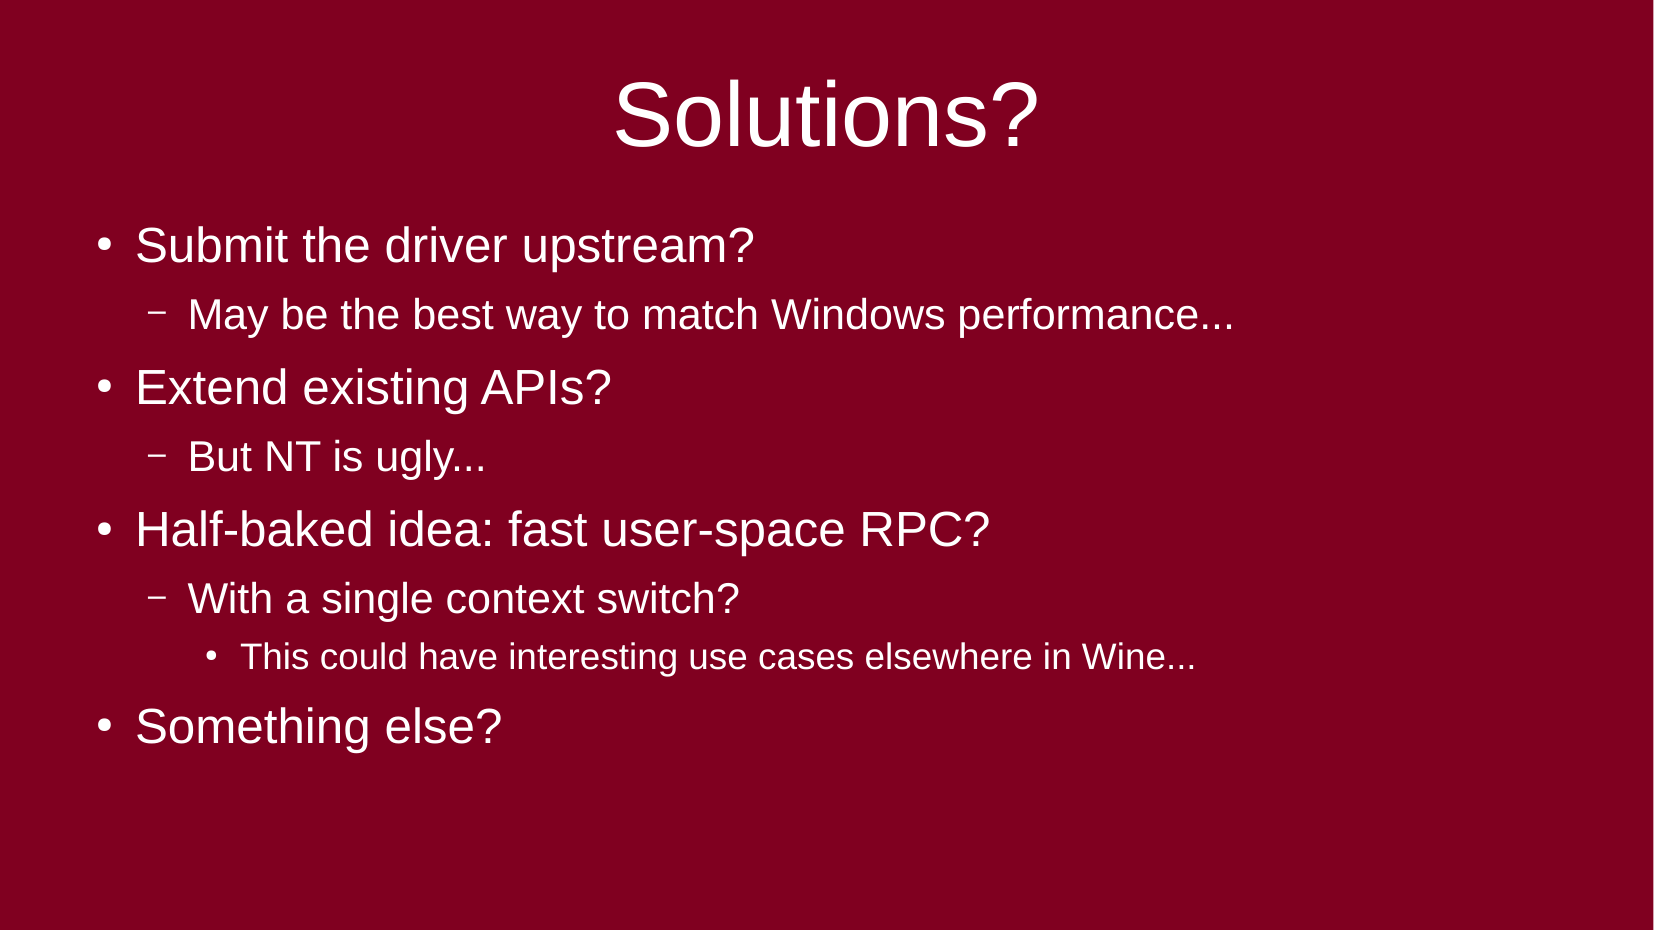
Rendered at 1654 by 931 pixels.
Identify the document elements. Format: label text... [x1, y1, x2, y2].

list Submit the driver upstream? May be the best way to match Windows performance... Extend existing APIs? But NT is ugly... Half-baked idea: fast user-space RPC? With a single context switch? This could have interesting use cases elsewhere in Wine... Something else? [82, 217, 1571, 758]
title Solutions? [82, 37, 1571, 193]
